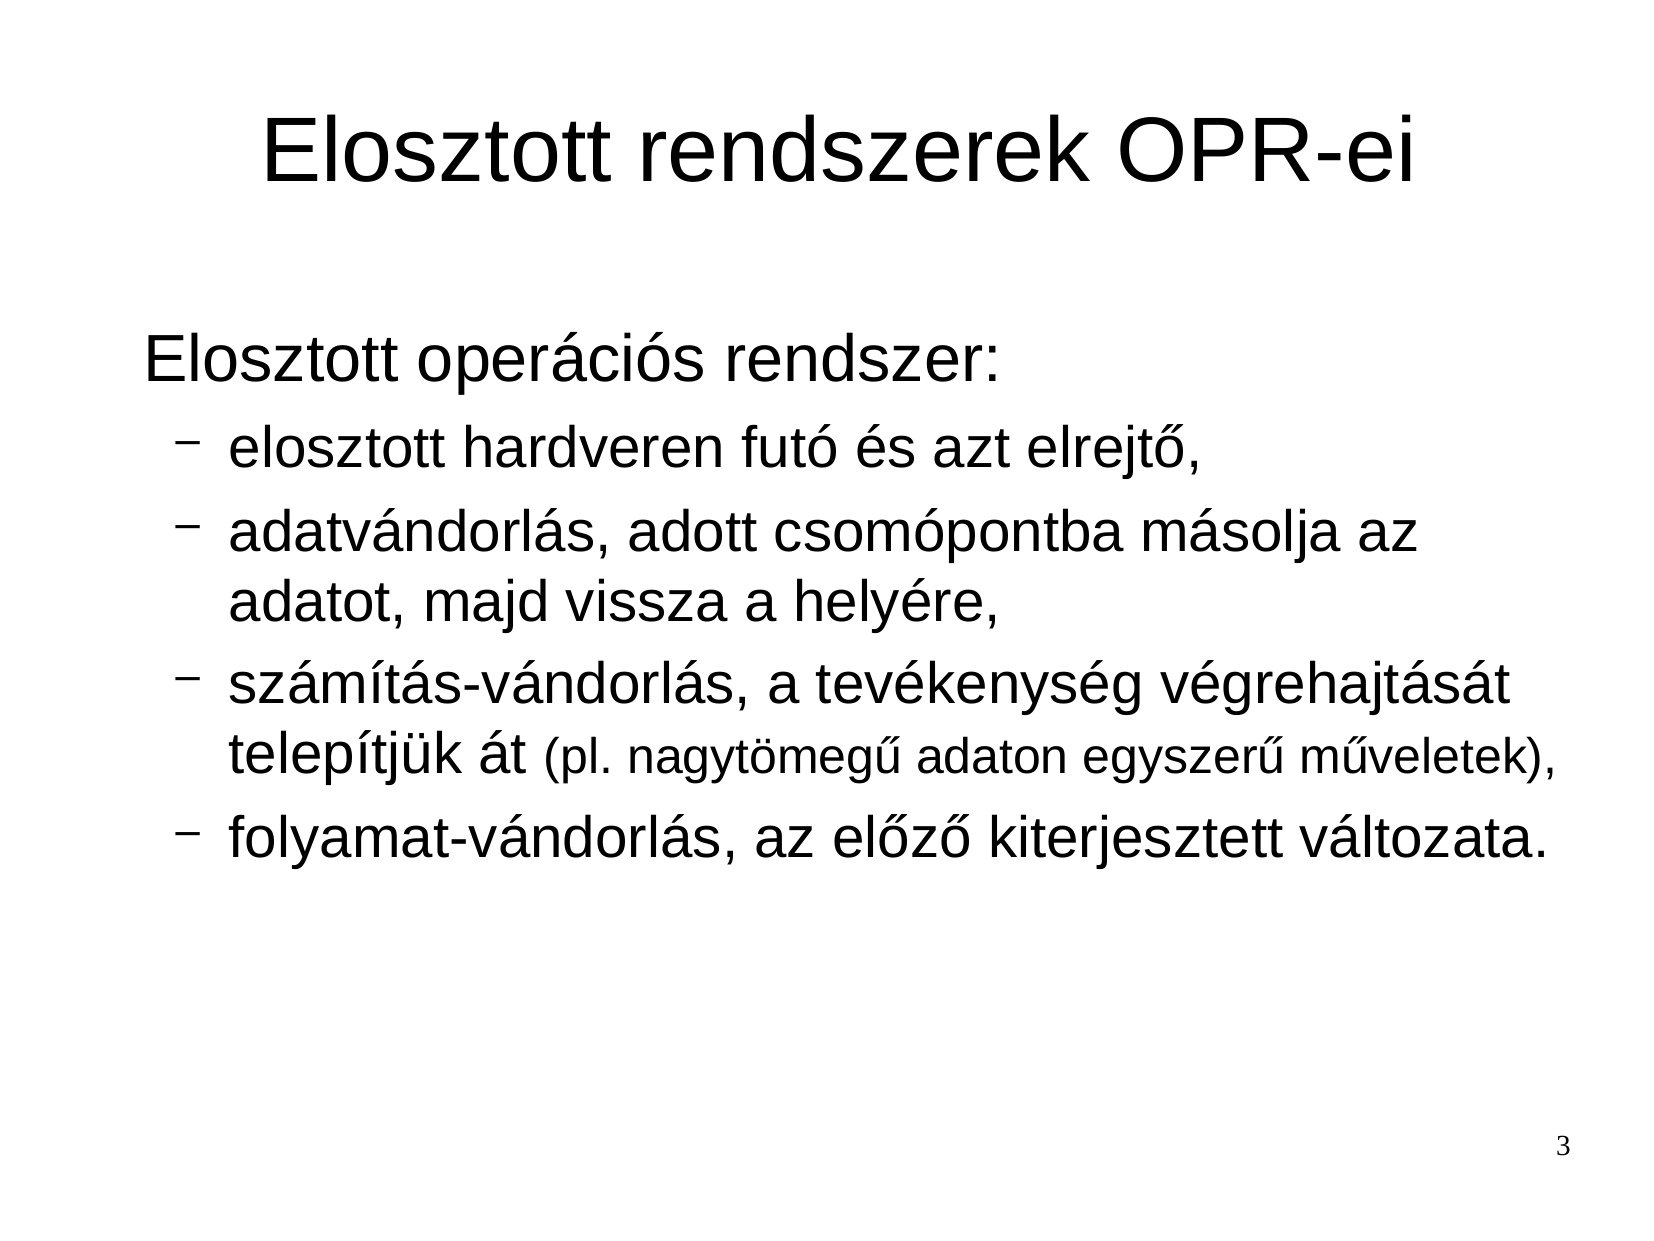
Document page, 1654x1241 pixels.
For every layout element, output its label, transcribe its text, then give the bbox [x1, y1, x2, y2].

title Elosztott rendszerek OPR-ei [118, 41, 1525, 248]
list Elosztott operációs rendszer: elosztott hardveren futó és azt elrejtő, adatvándorlás, adott csomópontba másolja az adatot, majd vissza a helyére, számítás-vándorlás, a tevékenység végrehajtását telepítjük át (pl. nagytömegű adaton egyszerű műveletek), folyamat-vándorlás, az előző kiterjesztett változata. [72, 306, 1576, 1106]
